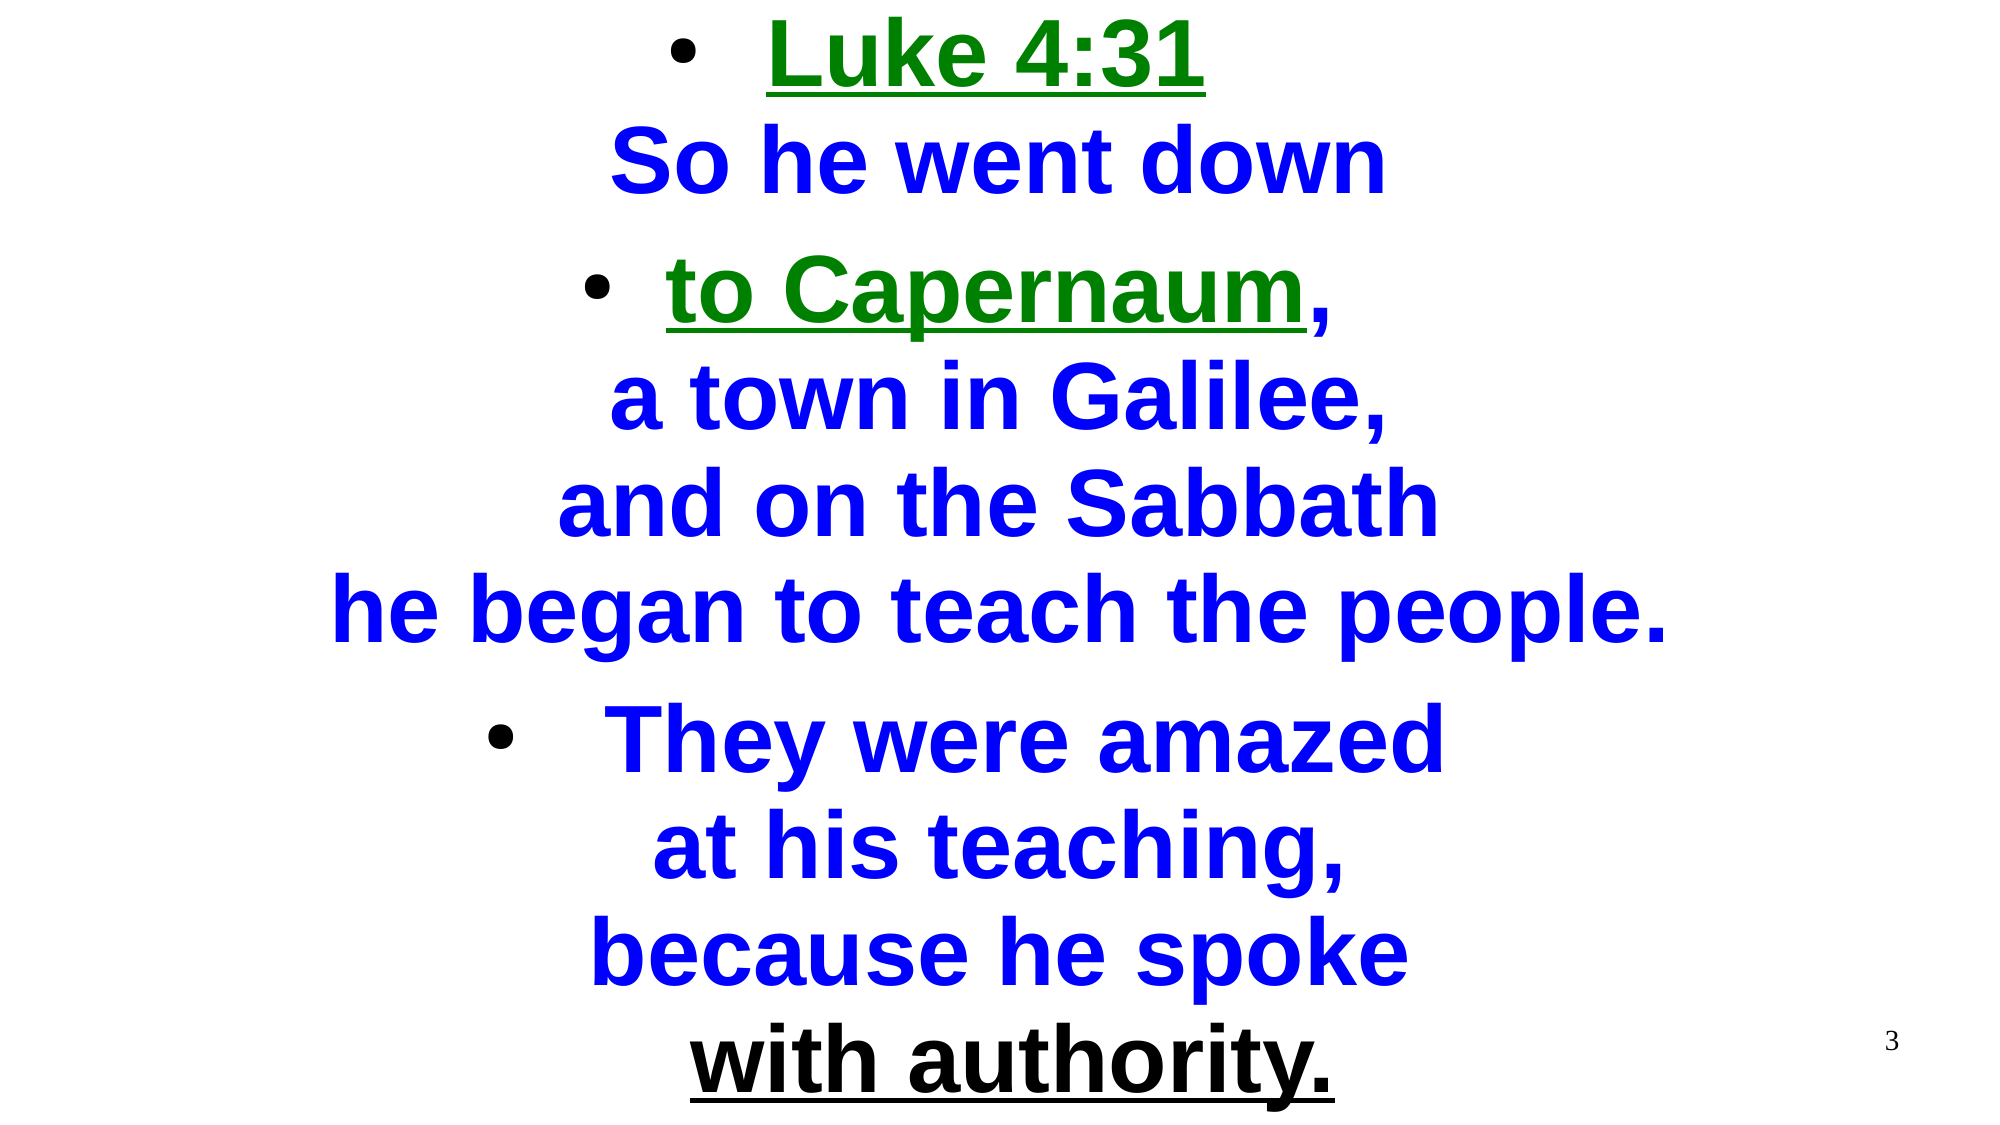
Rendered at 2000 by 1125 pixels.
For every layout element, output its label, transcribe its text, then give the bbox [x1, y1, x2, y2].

list Luke 4:31 So he went down to Capernaum, a town in Galilee, and on the Sabbath he began to teach the people. They were amazed at his teaching, because he spoke with authority. [0, 0, 1996, 1123]
